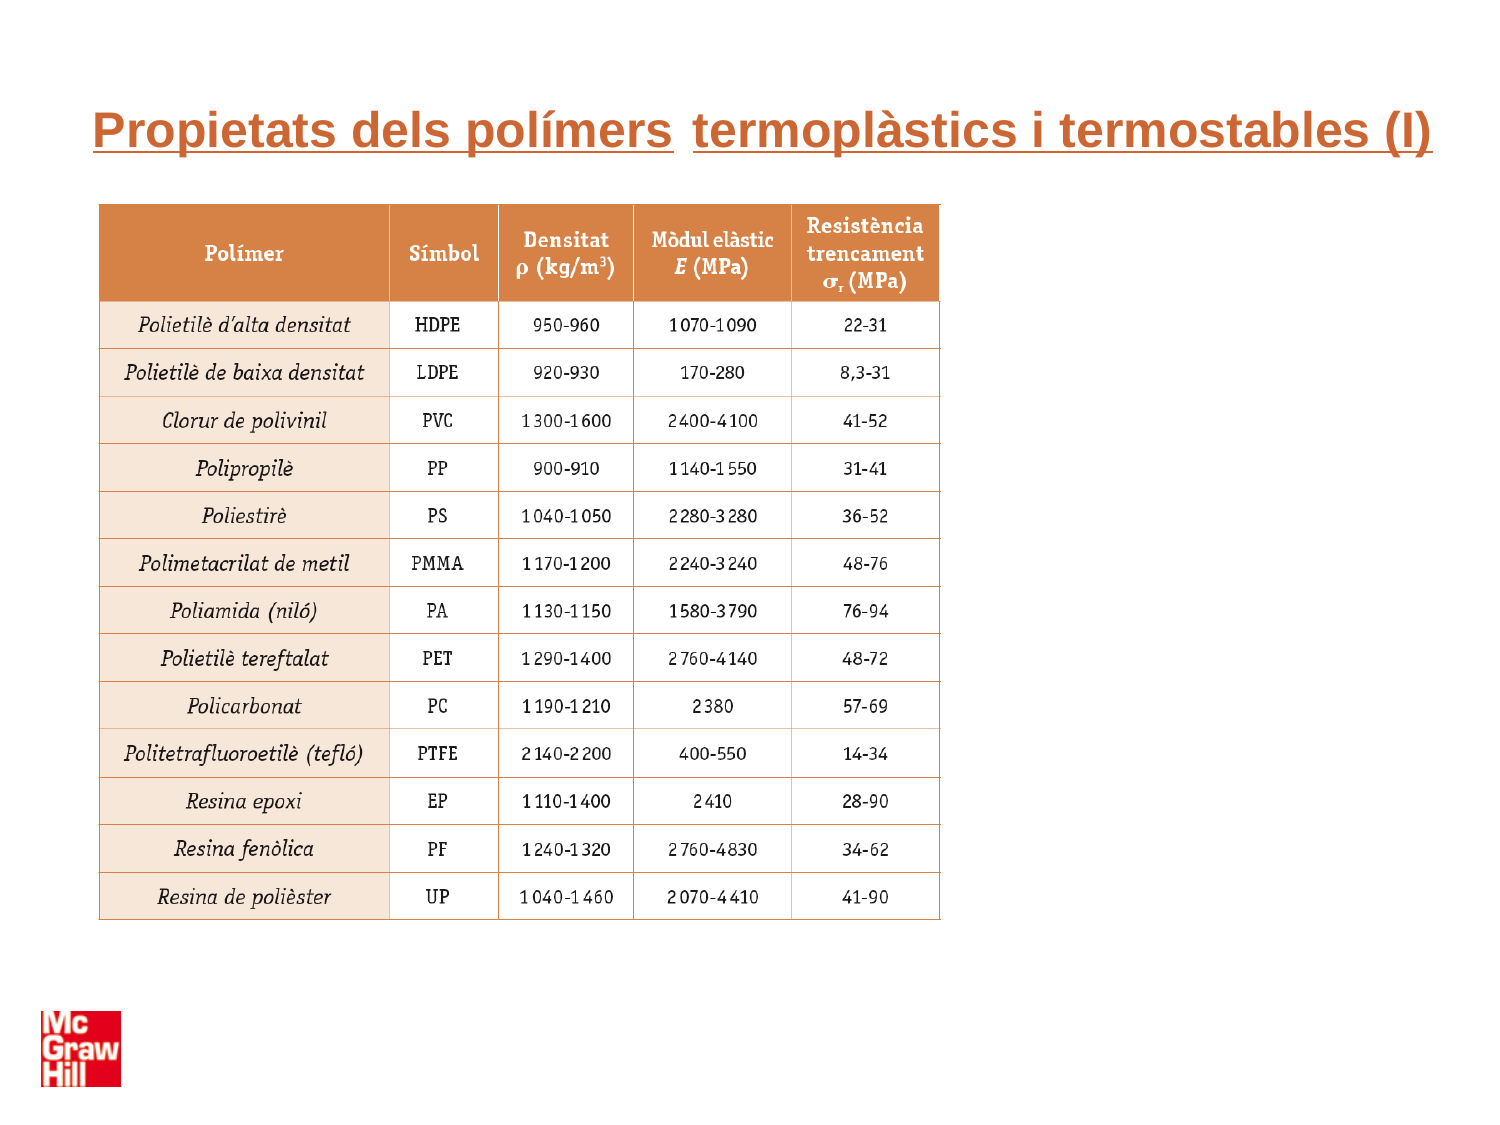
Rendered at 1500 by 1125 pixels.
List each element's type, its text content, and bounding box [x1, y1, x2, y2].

picture [78, 196, 962, 929]
text_box Propietats dels polímers termoplàstics i termostables (I) [78, 90, 1483, 166]
chart [41, 1011, 121, 1087]
